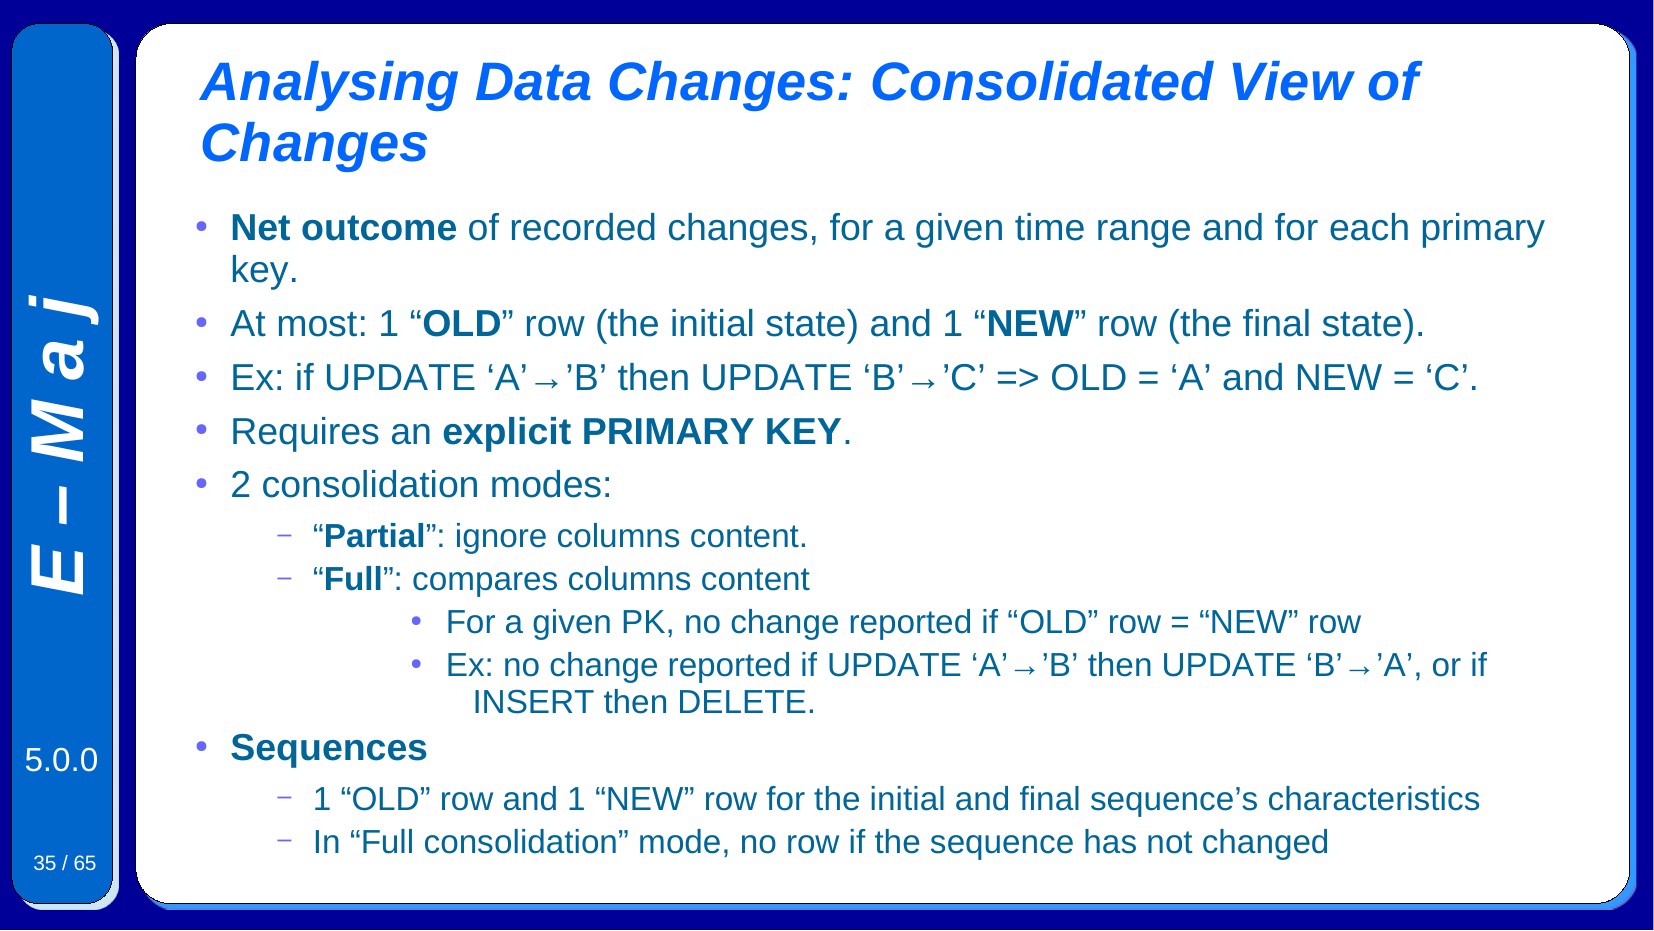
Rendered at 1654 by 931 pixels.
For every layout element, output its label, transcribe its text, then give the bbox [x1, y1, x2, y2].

list Net outcome of recorded changes, for a given time range and for each primary key. At most: 1 “OLD” row (the initial state) and 1 “NEW” row (the final state). Ex: if UPDATE ‘A’→’B’ then UPDATE ‘B’→’C’ => OLD = ‘A’ and NEW = ‘C’. Requires an explicit PRIMARY KEY. 2 consolidation modes: “Partial”: ignore columns content. “Full”: compares columns content For a given PK, no change reported if “OLD” row = “NEW” row Ex: no change reported if UPDATE ‘A’→’B’ then UPDATE ‘B’→’A’, or if INSERT then DELETE. Sequences 1 “OLD” row and 1 “NEW” row for the initial and final sequence’s characteristics In “Full consolidation” mode, no row if the sequence has not changed [177, 206, 1587, 876]
title Analysing Data Changes: Consolidated View of Changes [200, 34, 1575, 191]
